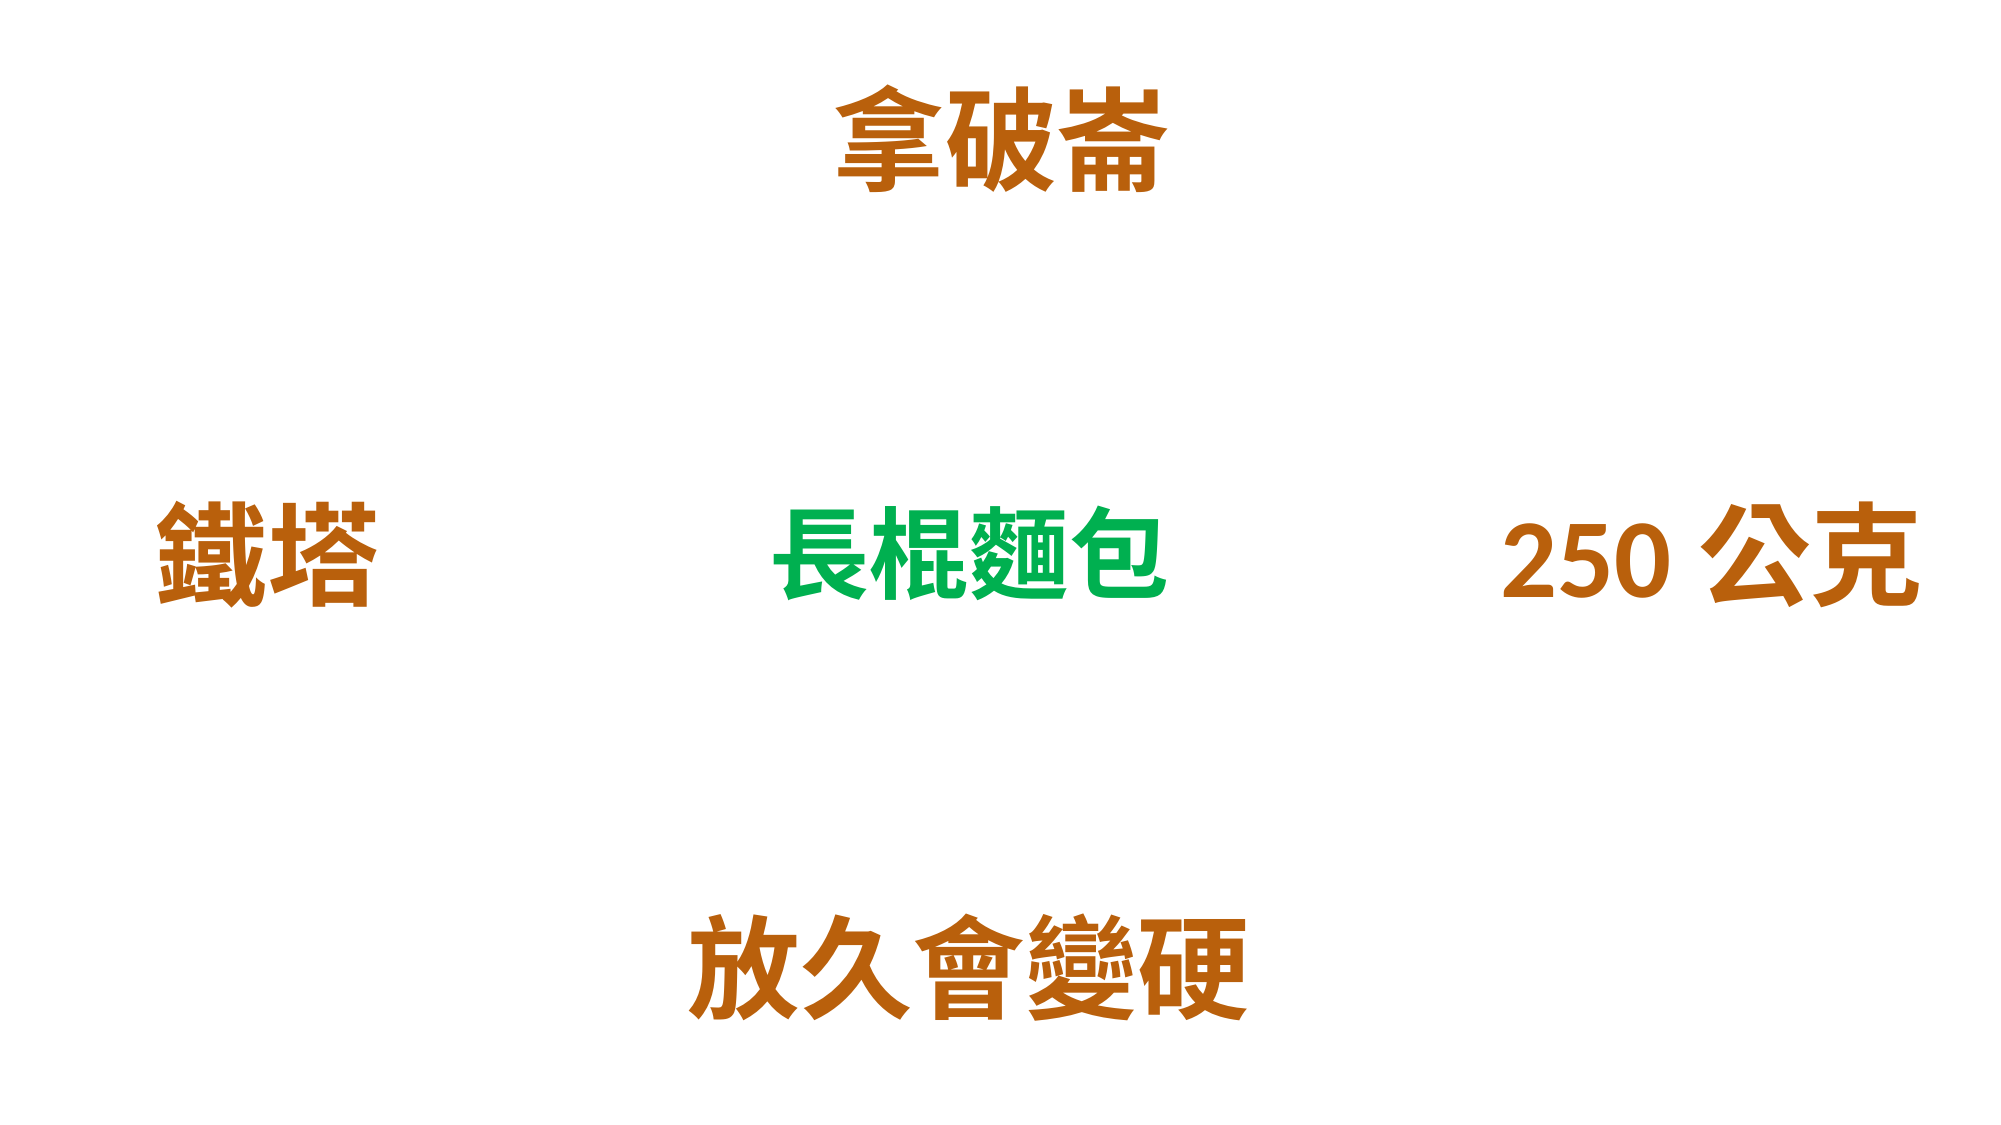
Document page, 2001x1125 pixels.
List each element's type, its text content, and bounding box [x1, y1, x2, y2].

text_box 放久會變硬 [511, 890, 1428, 1042]
text_box 鐵塔 [50, 477, 484, 629]
text_box 長棍麵包 [709, 484, 1229, 621]
text_box 拿破崙 [698, 63, 1304, 215]
text_box 250公克 [1409, 477, 2000, 629]
